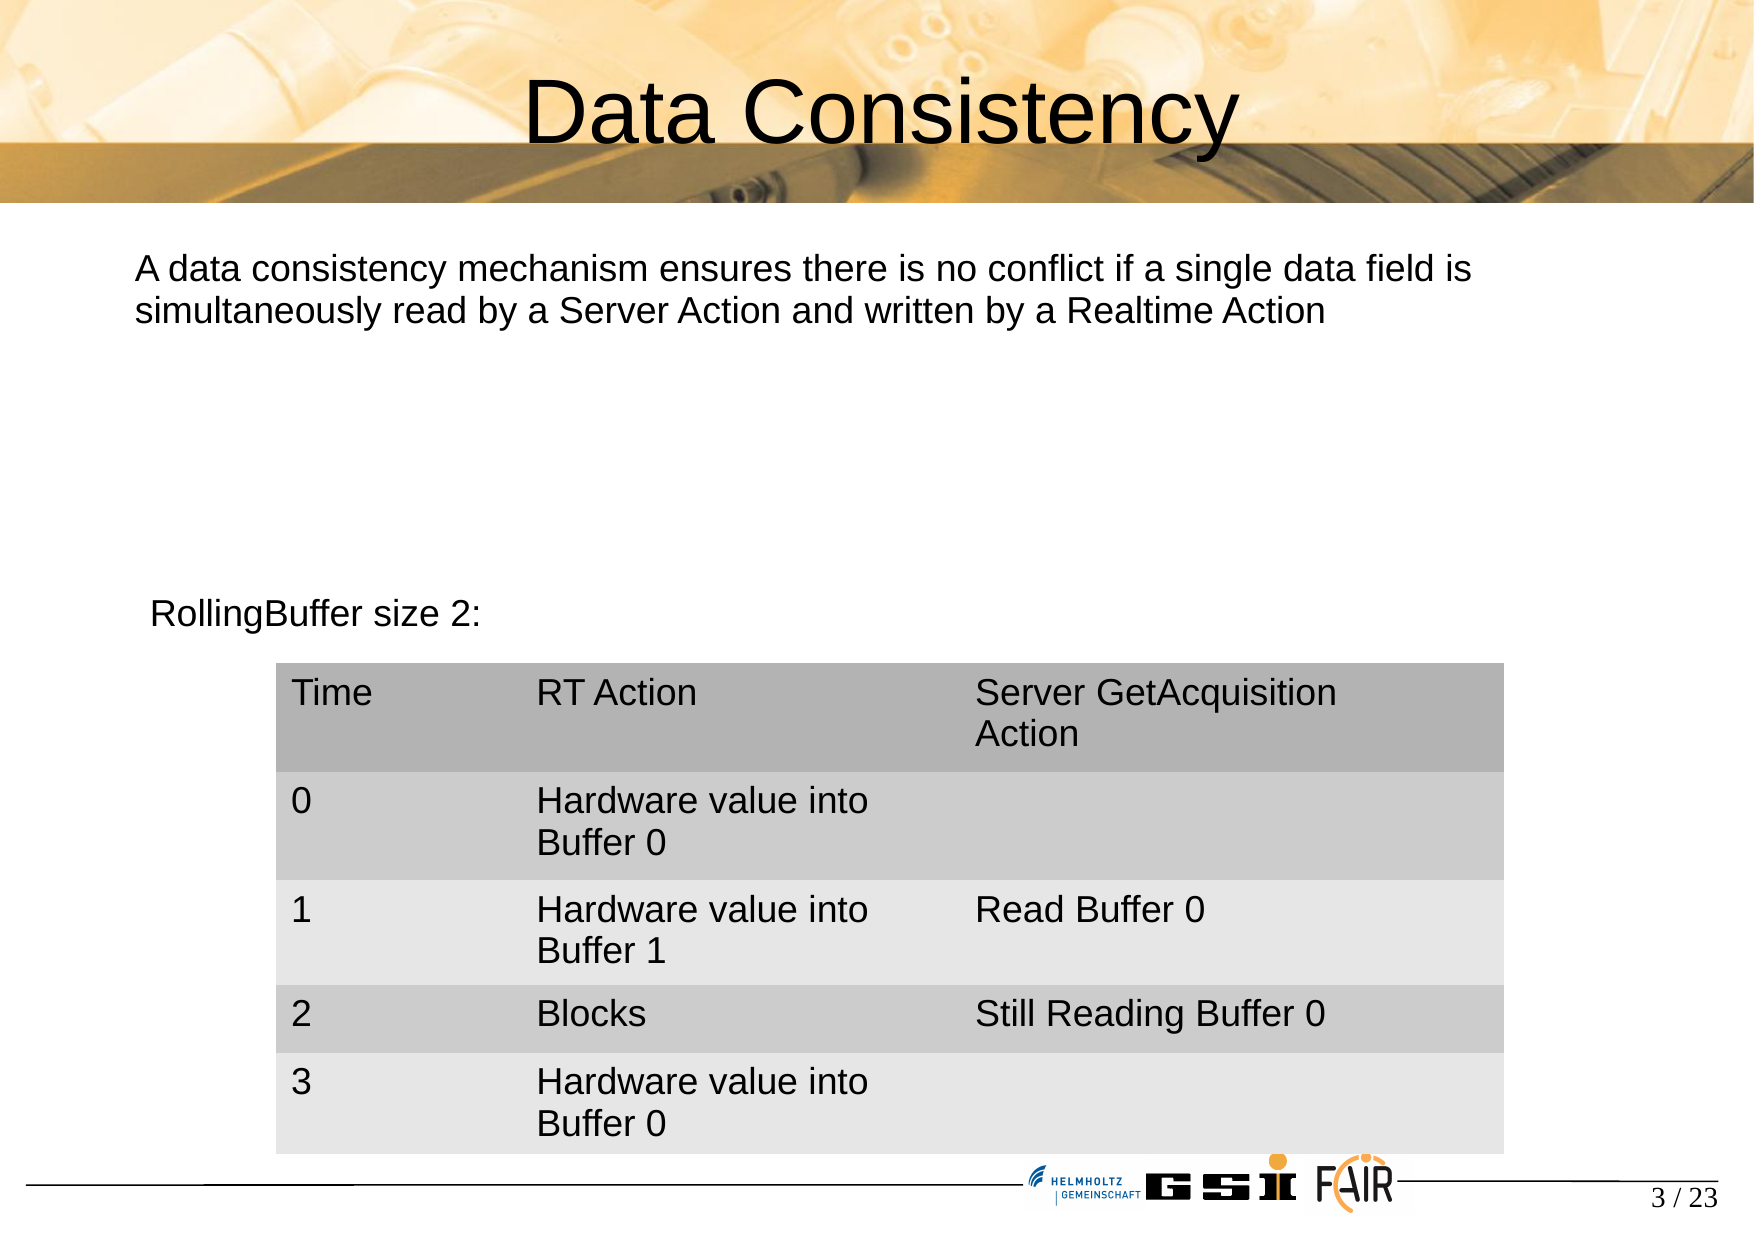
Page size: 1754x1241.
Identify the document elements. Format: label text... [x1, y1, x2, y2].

table_cell 1 [276, 880, 522, 985]
table_cell 3 [276, 1053, 522, 1154]
table_header [1408, 663, 1452, 772]
table_header [1452, 663, 1504, 772]
table_cell [1452, 1053, 1504, 1154]
table_cell [1452, 772, 1504, 880]
table_cell [1452, 880, 1504, 985]
table_cell [1408, 1053, 1452, 1154]
table_header RT Action [522, 663, 960, 772]
table_cell [960, 772, 1408, 880]
table_cell [1408, 985, 1452, 1053]
text_box RollingBuffer size 2: [135, 585, 497, 642]
table_cell Still Reading Buffer 0 [960, 985, 1408, 1053]
table_cell Hardware value into Buffer 1 [522, 880, 960, 985]
text_box A data consistency mechanism ensures there is no conflict if a single data field is simultaneously read by a Server Action and written by a Realtime Action [120, 240, 1651, 511]
table_cell 0 [276, 772, 522, 880]
table_cell [960, 1053, 1408, 1154]
table_cell Read Buffer 0 [960, 880, 1408, 985]
table_cell 2 [276, 985, 522, 1053]
picture [1023, 1154, 1296, 1210]
table_header Server GetAcquisition Action [960, 663, 1408, 772]
table_cell Hardware value into Buffer 0 [522, 772, 960, 880]
title Data Consistency [176, 7, 1587, 216]
table_cell Hardware value into Buffer 0 [522, 1053, 960, 1154]
table_cell [1408, 772, 1452, 880]
table_header Time [276, 663, 522, 772]
table_cell [1452, 985, 1504, 1053]
table_cell [1408, 880, 1452, 985]
picture [1305, 1154, 1414, 1215]
table_cell Blocks [522, 985, 960, 1053]
picture [0, 0, 1754, 205]
